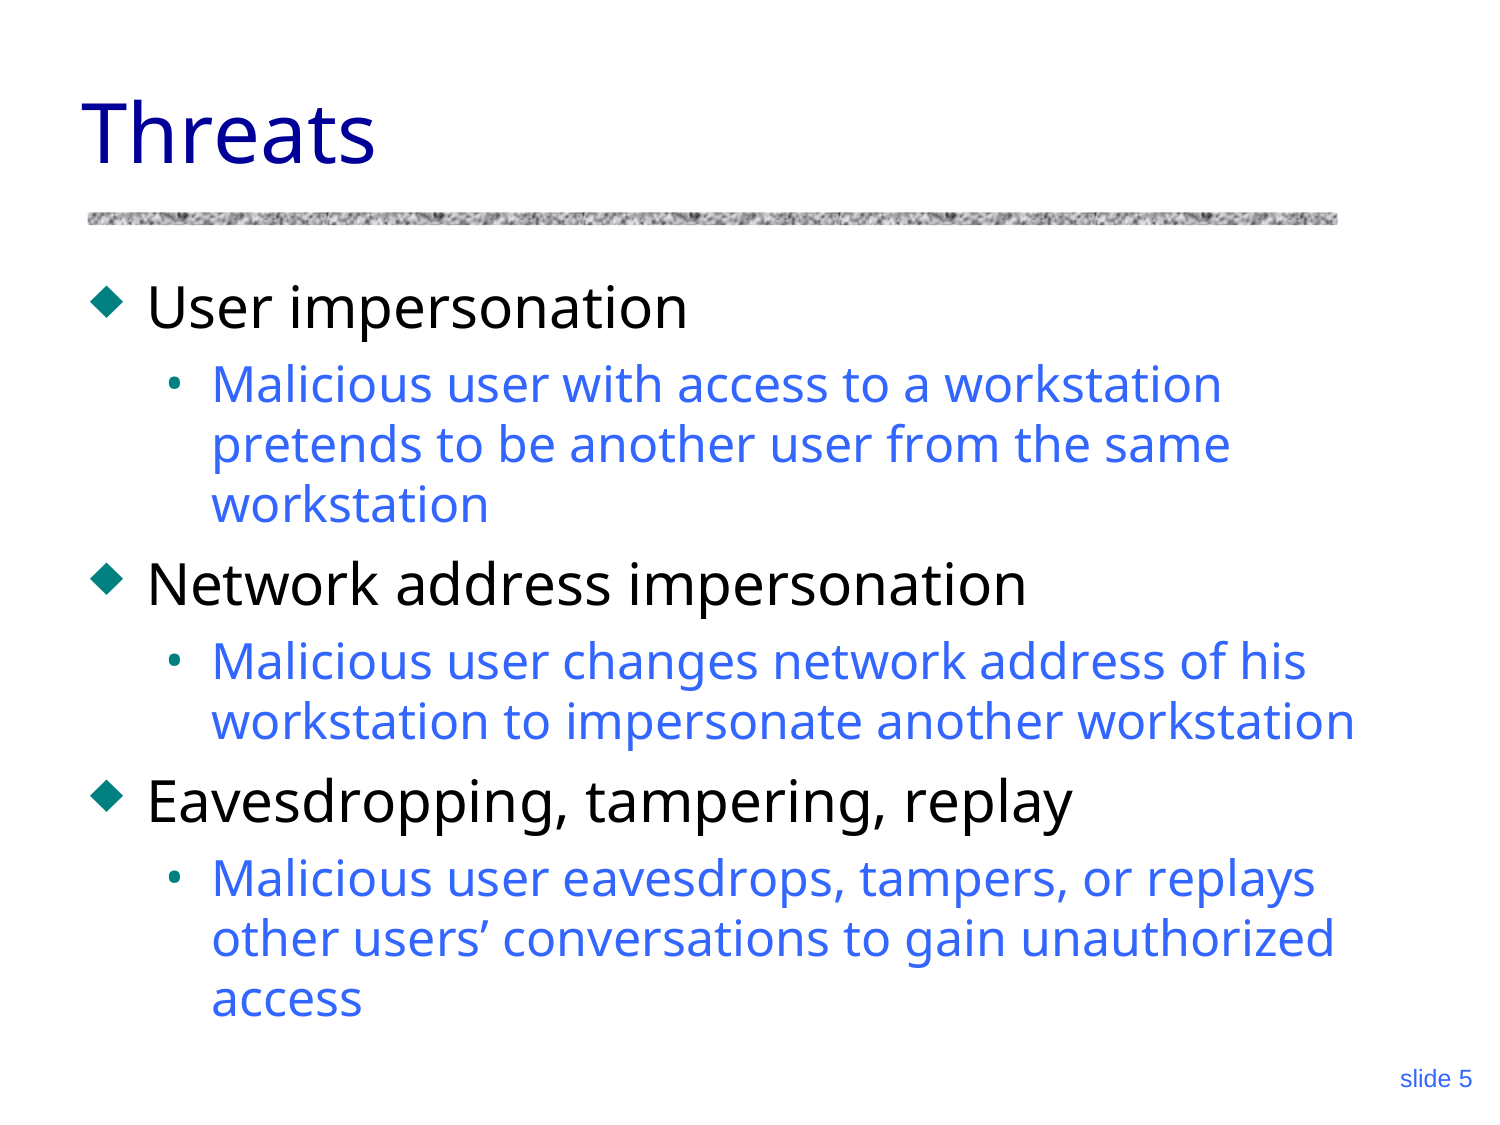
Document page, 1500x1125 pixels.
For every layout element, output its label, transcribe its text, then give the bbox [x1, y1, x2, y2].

picture [87, 212, 1338, 226]
text_box Threats [66, 37, 1438, 188]
text_box User impersonation Malicious user with access to a workstation pretends to be another user from the same workstation Network address impersonation Malicious user changes network address of his workstation to impersonate another workstation Eavesdropping, tampering, replay Malicious user eavesdrops, tampers, or replays other users’ conversations to gain unauthorized access [75, 262, 1413, 1063]
text_box slide <number> [1174, 1025, 1488, 1101]
